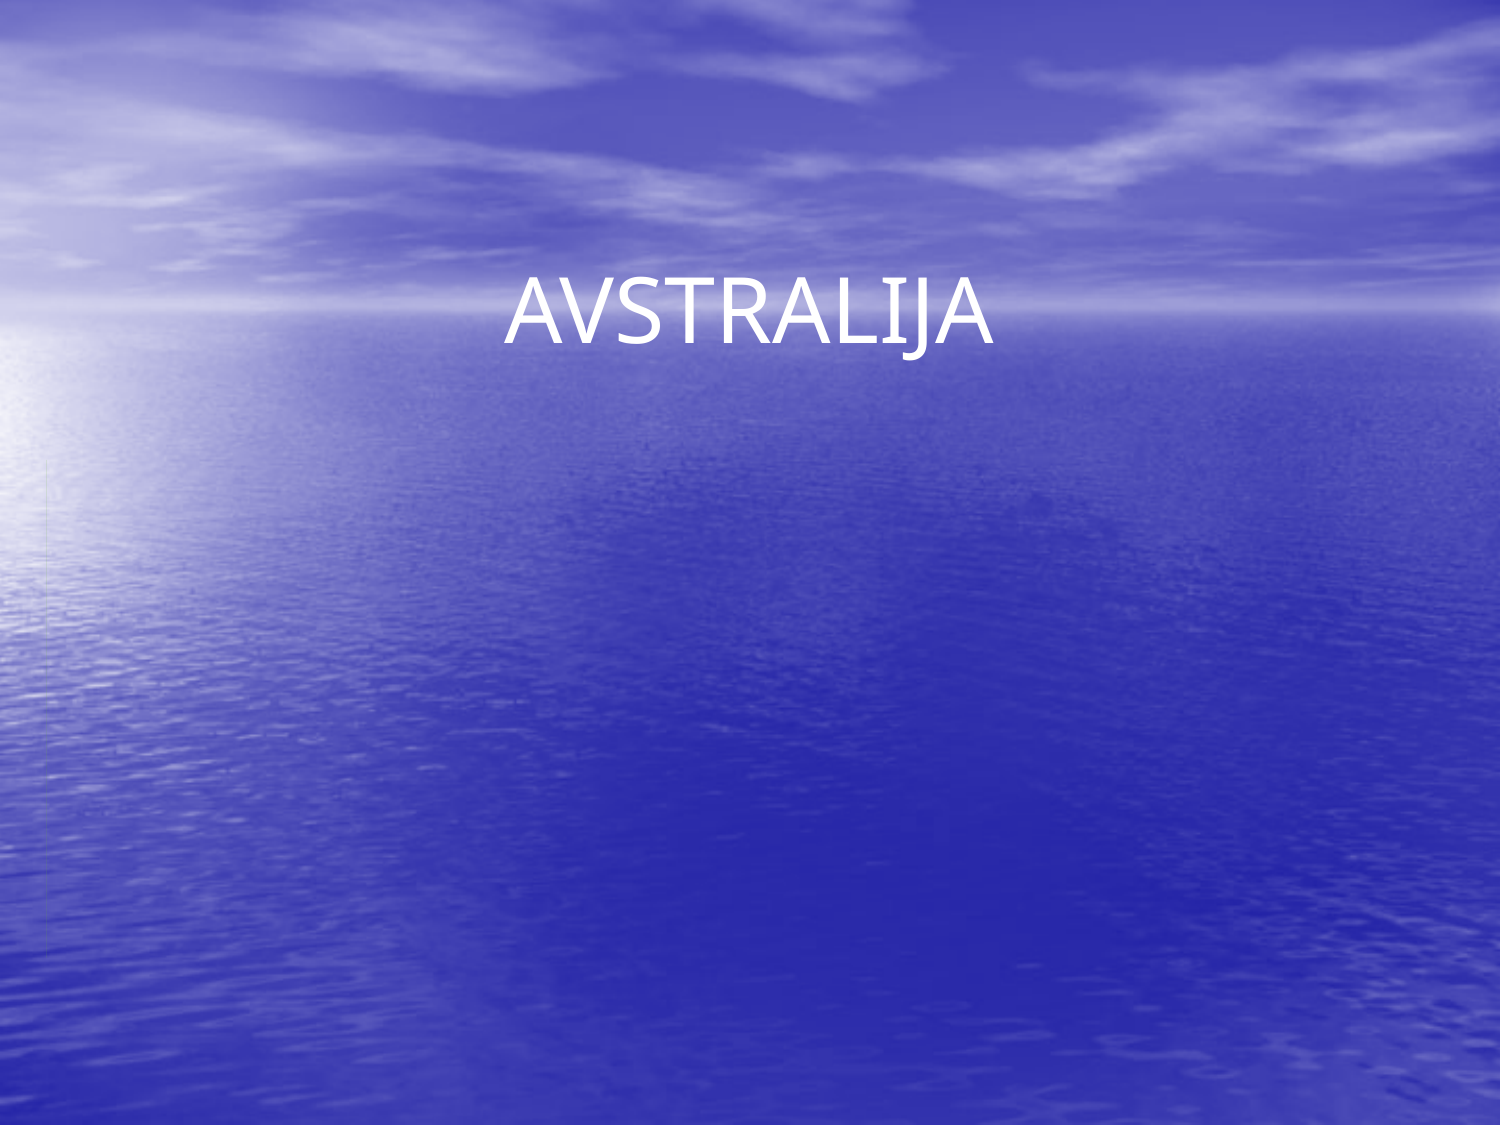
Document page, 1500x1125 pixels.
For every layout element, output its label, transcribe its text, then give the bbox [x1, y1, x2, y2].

title AVSTRALIJA [112, 90, 1388, 369]
picture [0, 0, 1500, 1125]
